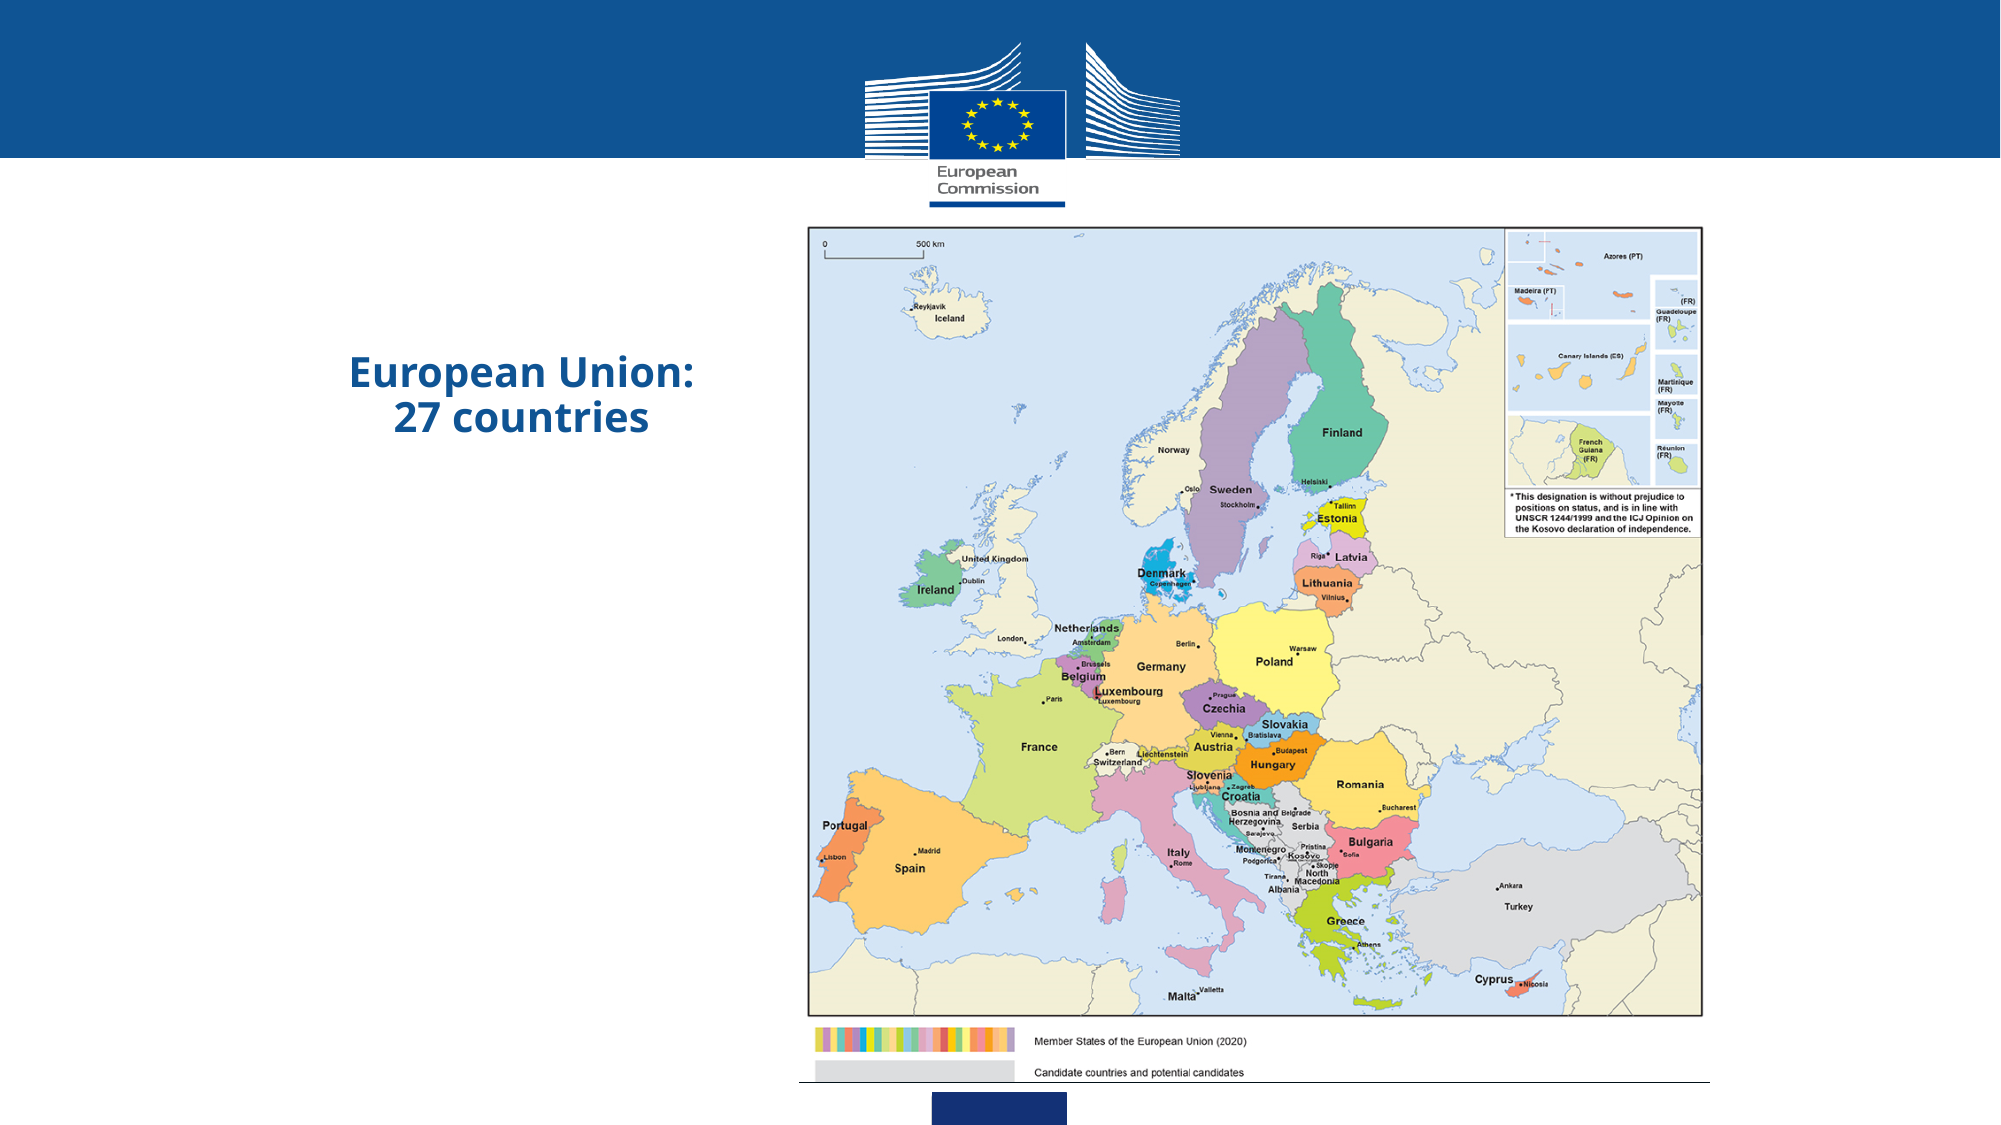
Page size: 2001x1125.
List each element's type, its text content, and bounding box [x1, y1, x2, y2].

title European Union: 27 countries [326, 326, 717, 563]
picture [799, 221, 1710, 1083]
